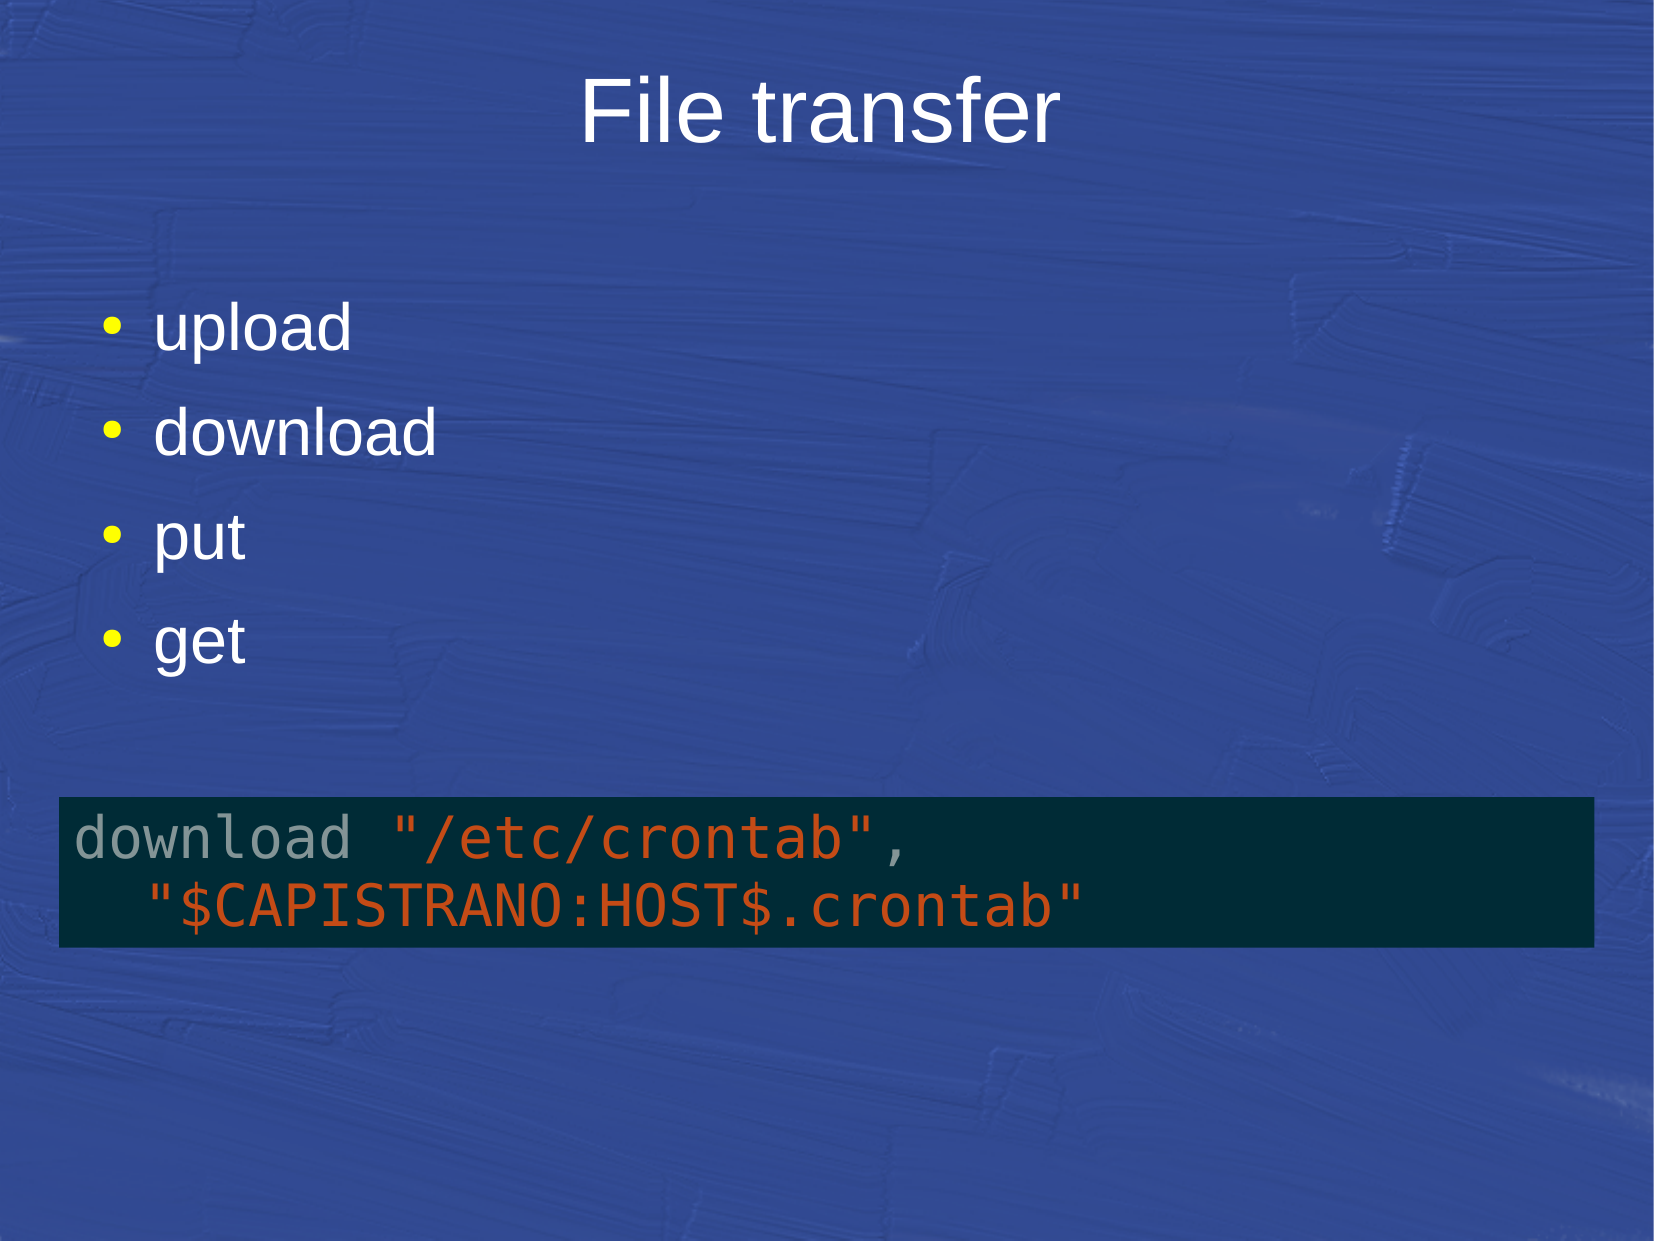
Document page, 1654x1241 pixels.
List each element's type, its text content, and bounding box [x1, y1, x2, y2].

text_box download "/etc/crontab", "$CAPISTRANO:HOST$.crontab" [59, 797, 1595, 948]
title File transfer [76, 14, 1565, 207]
list upload download put get [82, 290, 1571, 678]
picture [0, 0, 1654, 1241]
